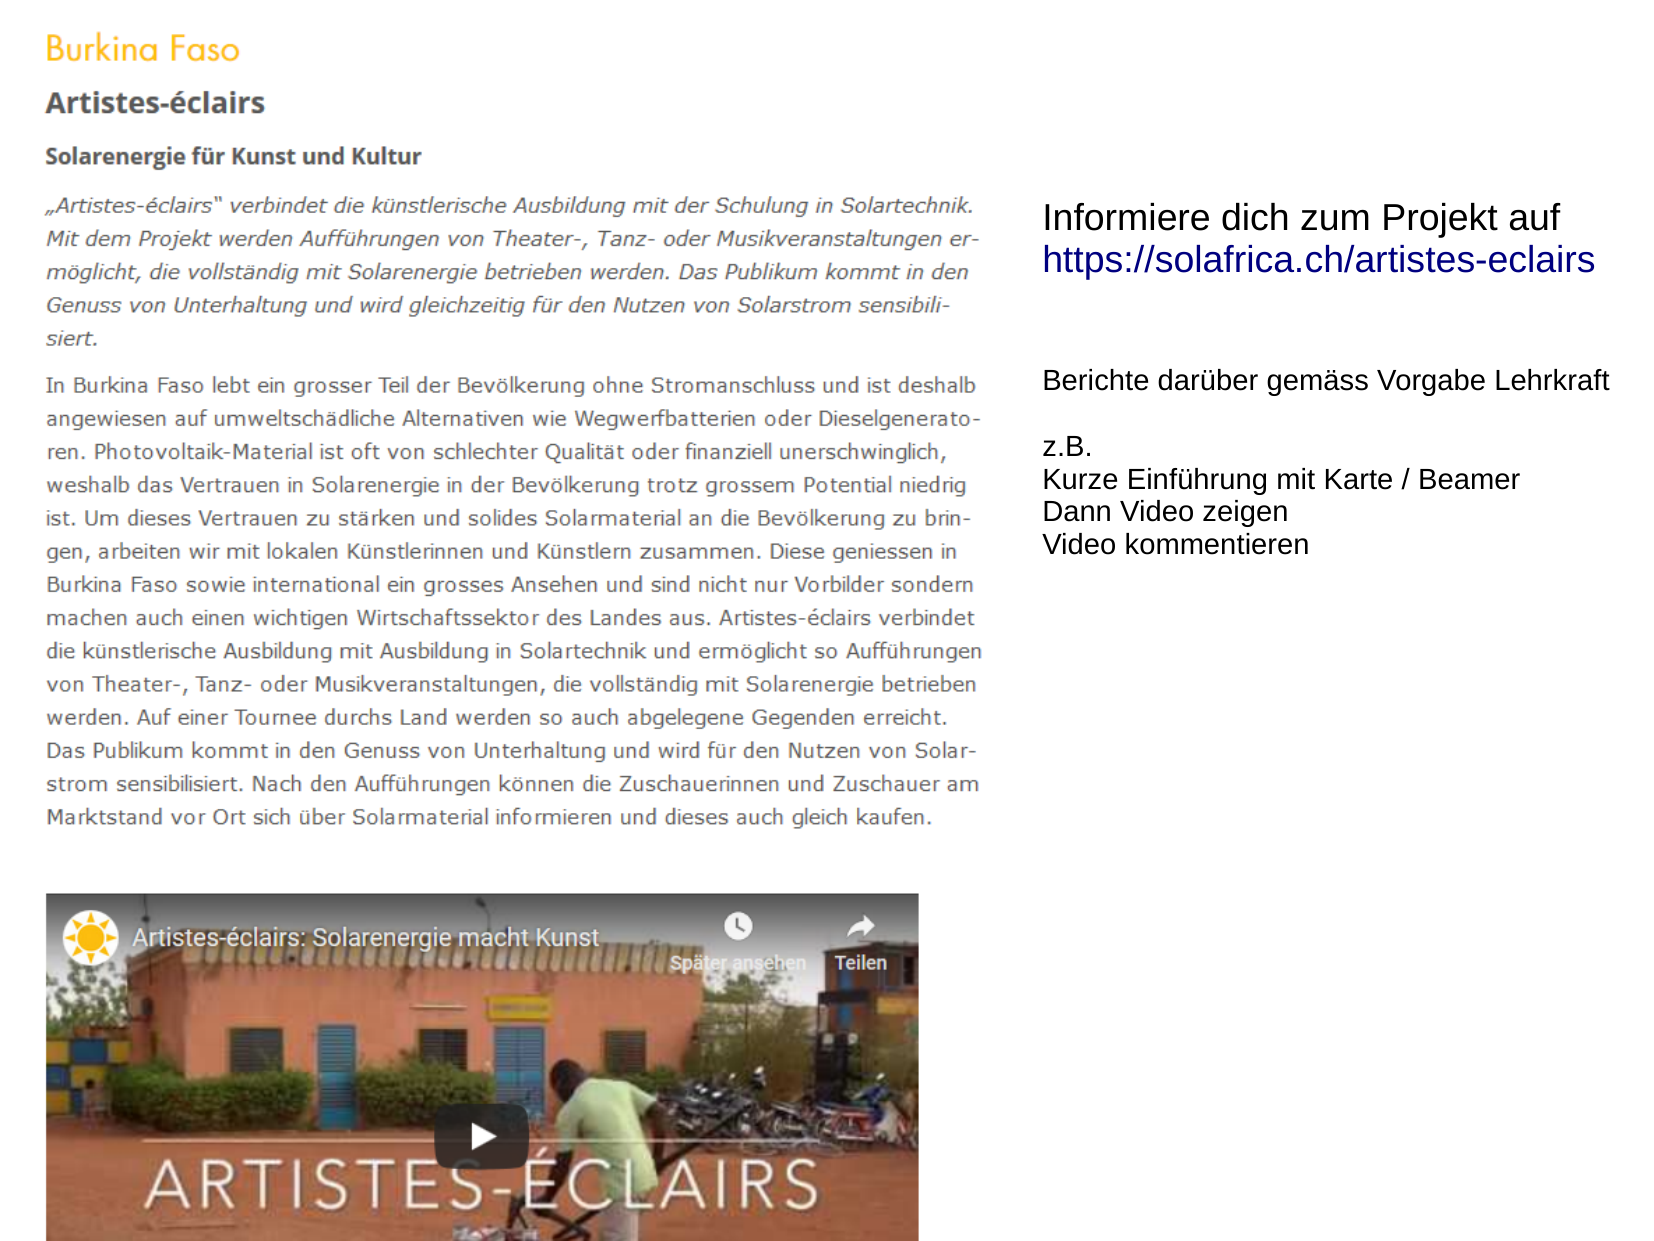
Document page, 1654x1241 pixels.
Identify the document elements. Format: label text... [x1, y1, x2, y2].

picture [10, 11, 1004, 1241]
text_box Informiere dich zum Projekt auf https://solafrica.ch/artistes-eclairs Berichte darüber gemäss Vorgabe Lehrkraft z.B. Kurze Einführung mit Karte / Beamer Dann Video zeigen Video kommentieren [1027, 188, 1630, 803]
